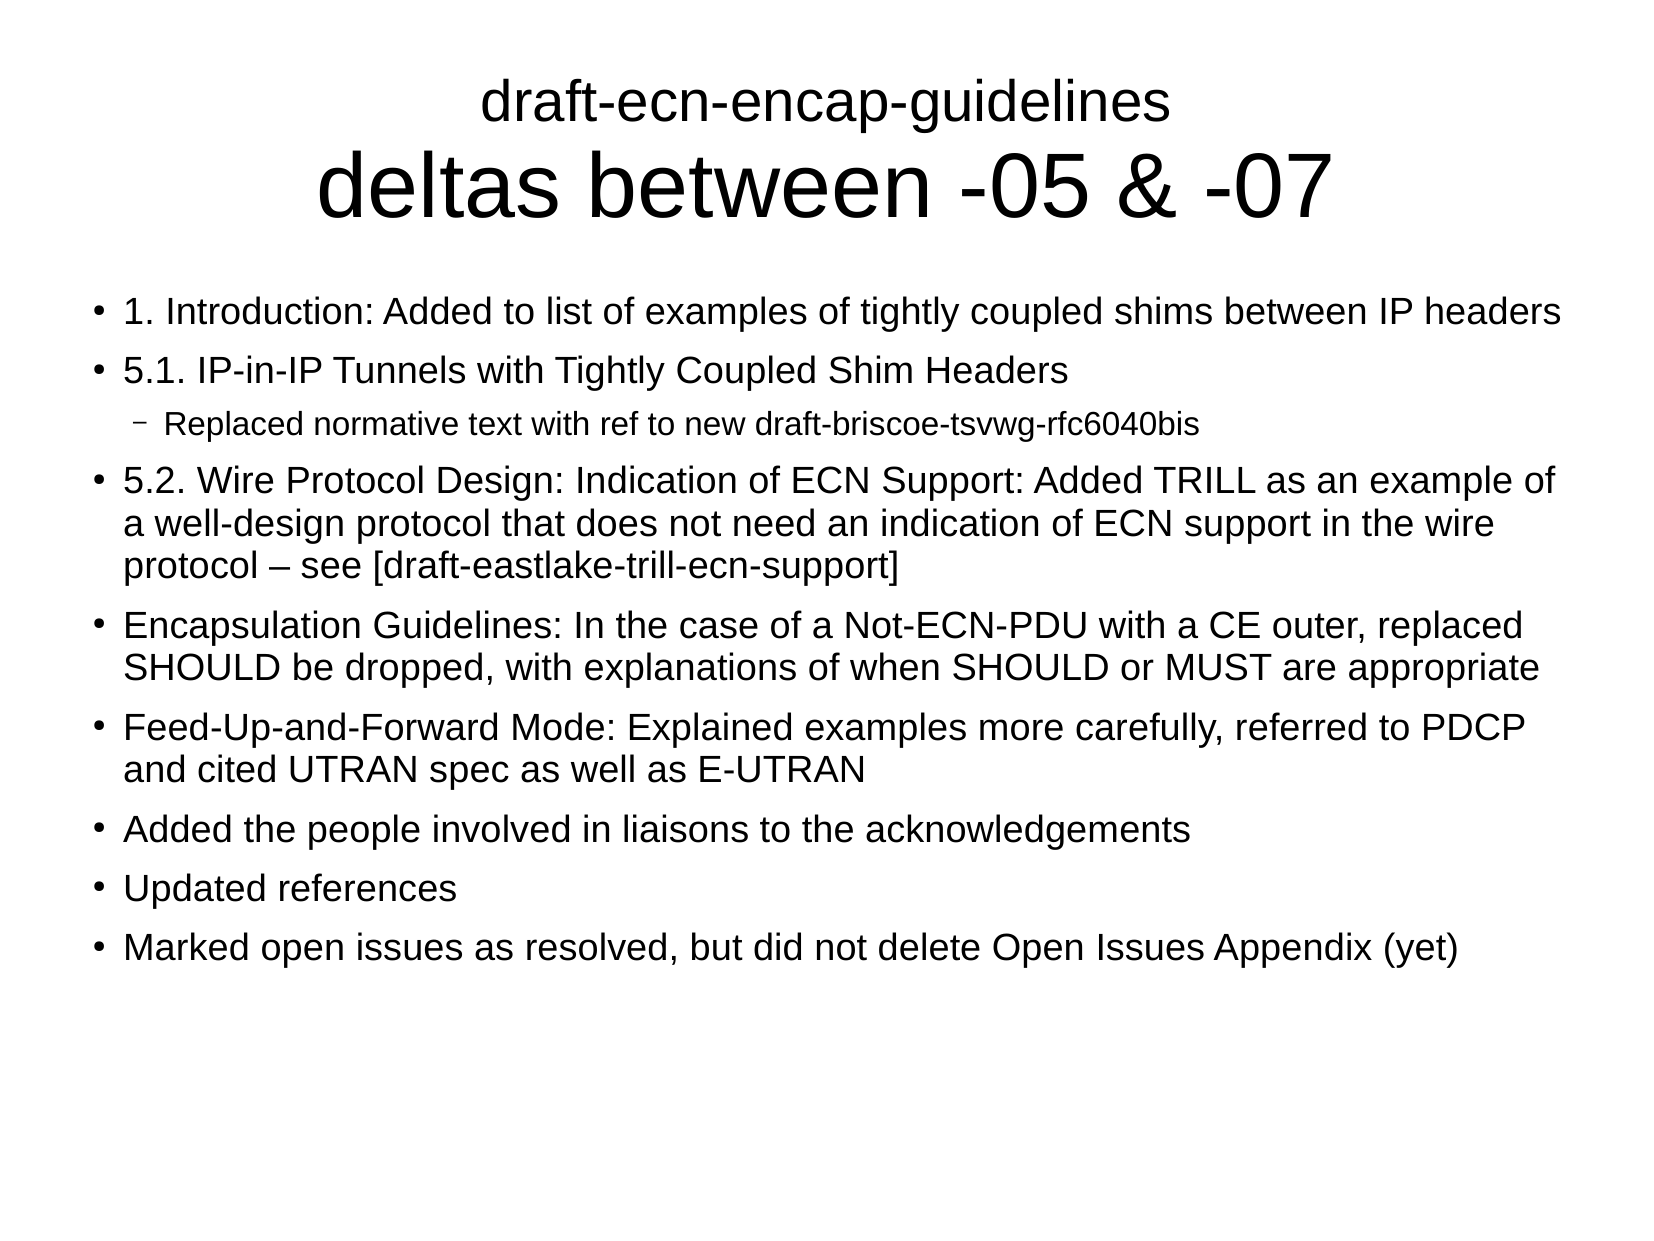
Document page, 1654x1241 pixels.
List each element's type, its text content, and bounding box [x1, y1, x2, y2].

list 1. Introduction: Added to list of examples of tightly coupled shims between IP headers 5.1. IP-in-IP Tunnels with Tightly Coupled Shim Headers Replaced normative text with ref to new draft-briscoe-tsvwg-rfc6040bis 5.2. Wire Protocol Design: Indication of ECN Support: Added TRILL as an example of a well-design protocol that does not need an indication of ECN support in the wire protocol – see [draft-eastlake-trill-ecn-support] Encapsulation Guidelines: In the case of a Not-ECN-PDU with a CE outer, replaced SHOULD be dropped, with explanations of when SHOULD or MUST are appropriate Feed-Up-and-Forward Mode: Explained examples more carefully, referred to PDCP and cited UTRAN spec as well as E-UTRAN Added the people involved in liaisons to the acknowledgements Updated references Marked open issues as resolved, but did not delete Open Issues Appendix (yet) [82, 290, 1571, 1010]
title draft-ecn-encap-guidelines deltas between -05 & -07 [82, 49, 1571, 257]
